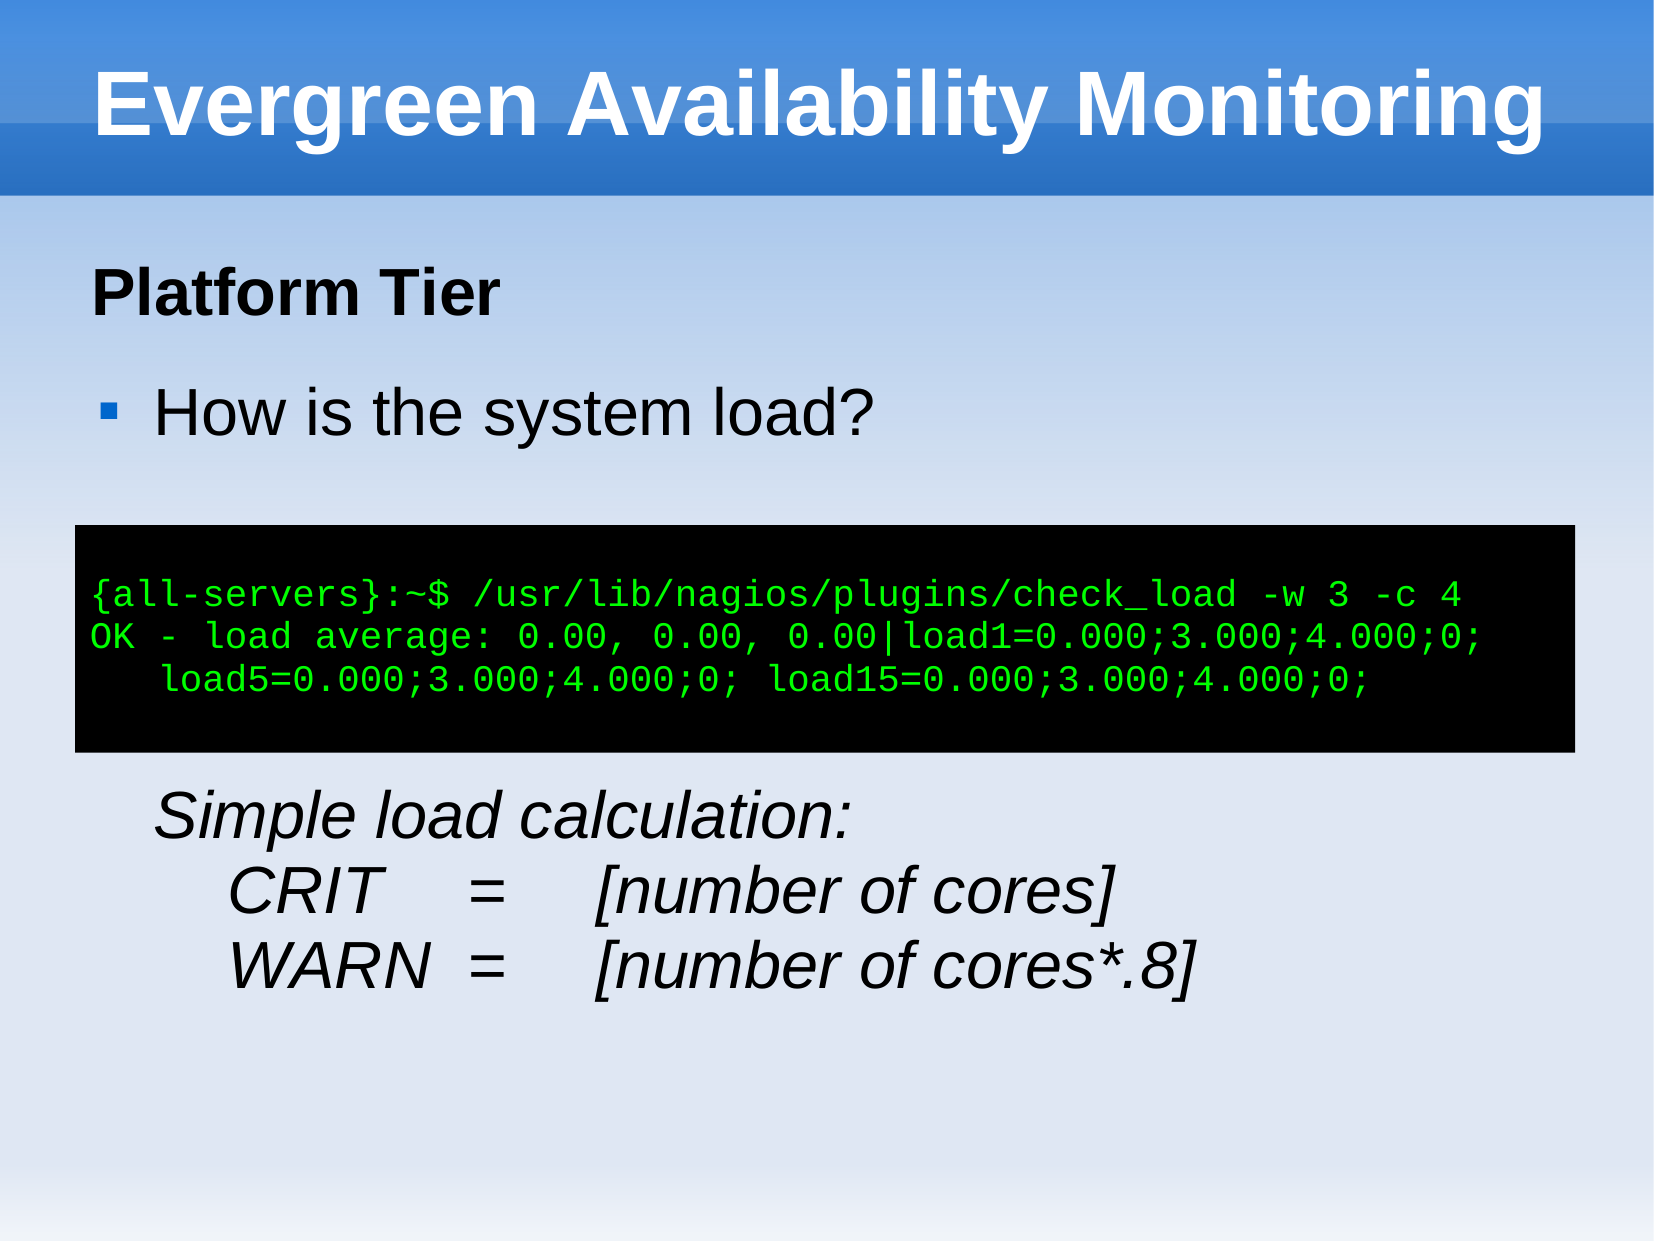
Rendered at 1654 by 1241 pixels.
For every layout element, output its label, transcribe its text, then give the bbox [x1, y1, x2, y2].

text_box {all-servers}:~$ /usr/lib/nagios/plugins/check_load -w 3 -c 4 OK - load average: 0.00, 0.00, 0.00|load1=0.000;3.000;4.000;0; load5=0.000;3.000;4.000;0; load15=0.000;3.000;4.000;0; [75, 525, 1576, 753]
text_box Platform Tier [76, 247, 518, 338]
title Evergreen Availability Monitoring [76, 0, 1565, 208]
list How is the system load? Simple load calculation: CRIT = [number of cores] WARN = [number of cores*.8] [82, 375, 1571, 525]
list How is the system load? Simple load calculation: CRIT = [number of cores] WARN = [number of cores*.8] [82, 753, 1571, 1108]
picture [0, 0, 1654, 1241]
